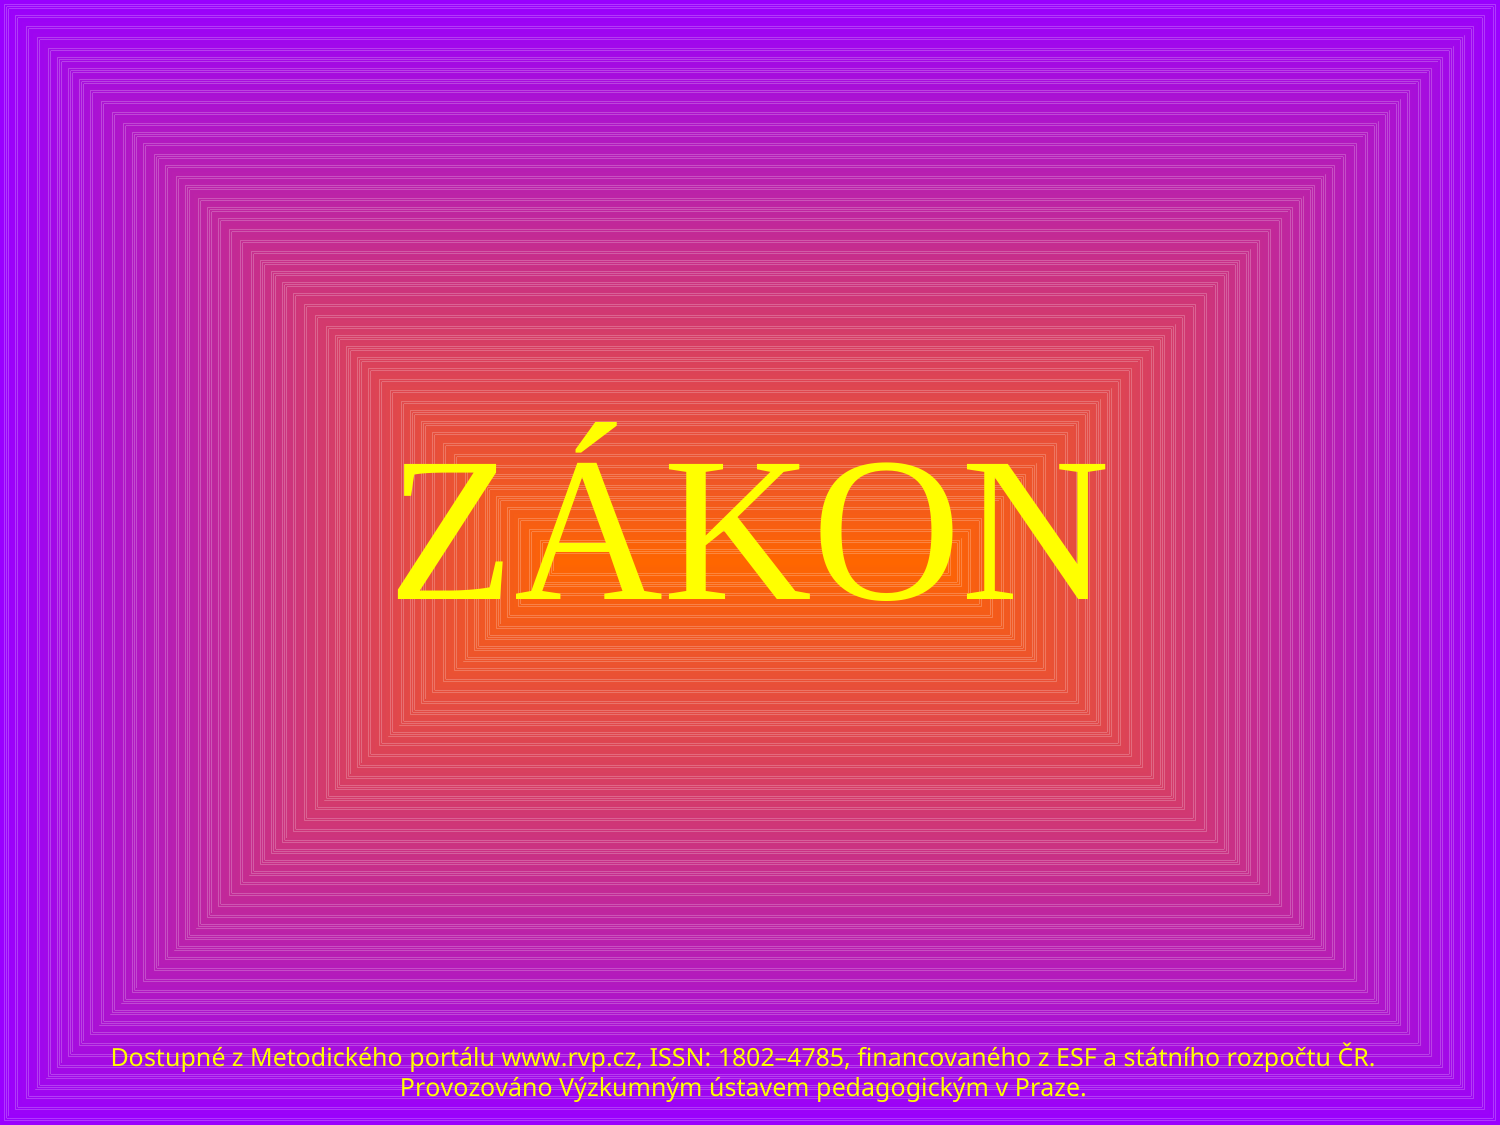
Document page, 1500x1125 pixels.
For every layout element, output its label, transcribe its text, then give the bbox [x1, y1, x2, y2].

text_box Dostupné z Metodického portálu www.rvp.cz, ISSN: 1802–4785, financovaného z ESF a státního rozpočtu ČR. Provozováno Výzkumným ústavem pedagogickým v Praze. [35, 1041, 1454, 1102]
text_box ZÁKON [0, 385, 1500, 649]
